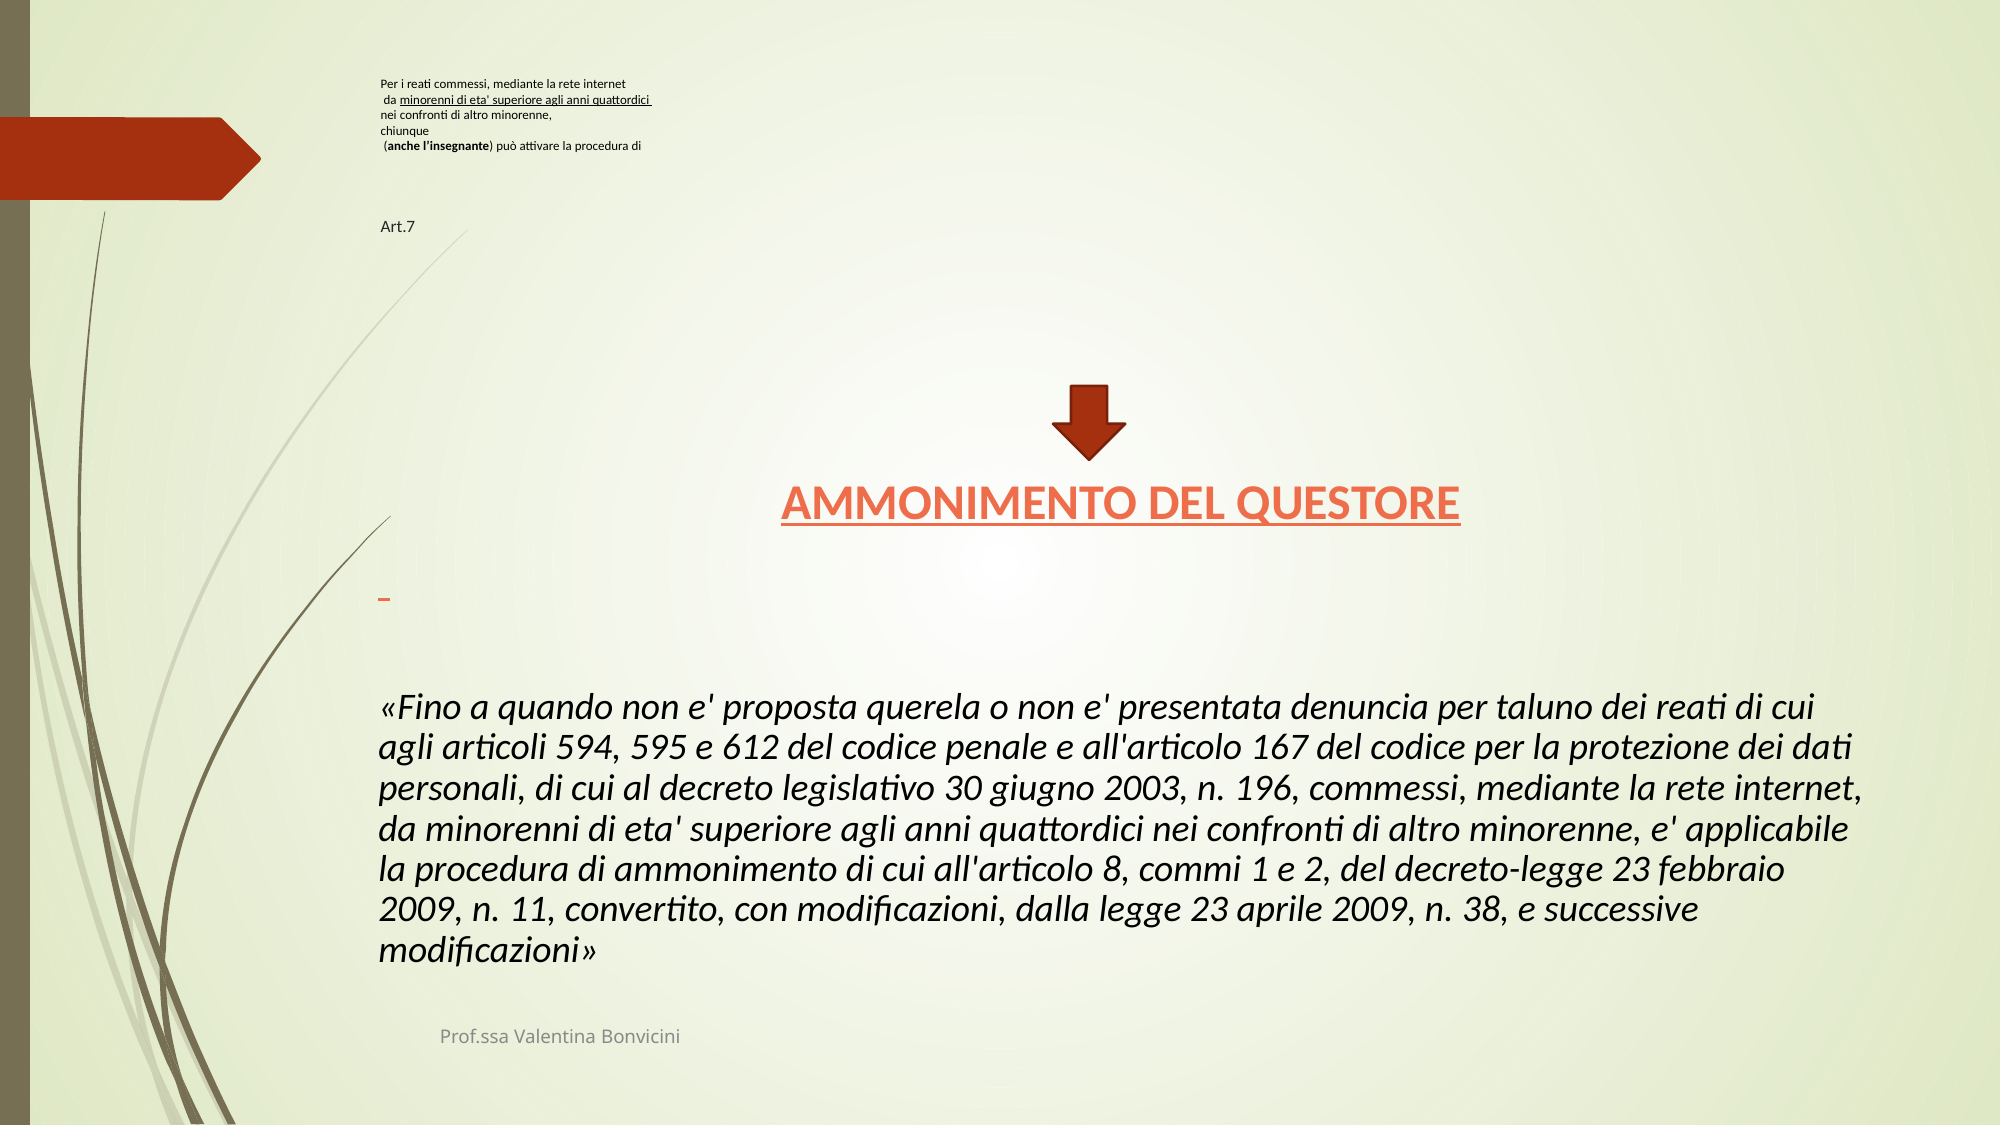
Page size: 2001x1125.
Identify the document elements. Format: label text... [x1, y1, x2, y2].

text_box [1052, 385, 1126, 460]
title Per i reati commessi, mediante la rete internet da minorenni di eta' superiore agli anni quattordici nei confronti di altro minorenne, chiunque (anche l’insegnante) può attivare la procedura di Art.7 [365, 68, 1828, 244]
list AMMONIMENTO DEL QUESTORE «Fino a quando non e' proposta querela o non e' presentata denuncia per taluno dei reati di cui agli articoli 594, 595 e 612 del codice penale e all'articolo 167 del codice per la protezione dei dati personali, di cui al decreto legislativo 30 giugno 2003, n. 196, commessi, mediante la rete internet, da minorenni di eta' superiore agli anni quattordici nei confronti di altro minorenne, e' applicabile la procedura di ammonimento di cui all'articolo 8, commi 1 e 2, del decreto-legge 23 febbraio 2009, n. 11, convertito, con modificazioni, dalla legge 23 aprile 2009, n. 38, e successive modificazioni» [363, 402, 1888, 1074]
text_box Prof.ssa Valentina Bonvicini [424, 1006, 1675, 1067]
